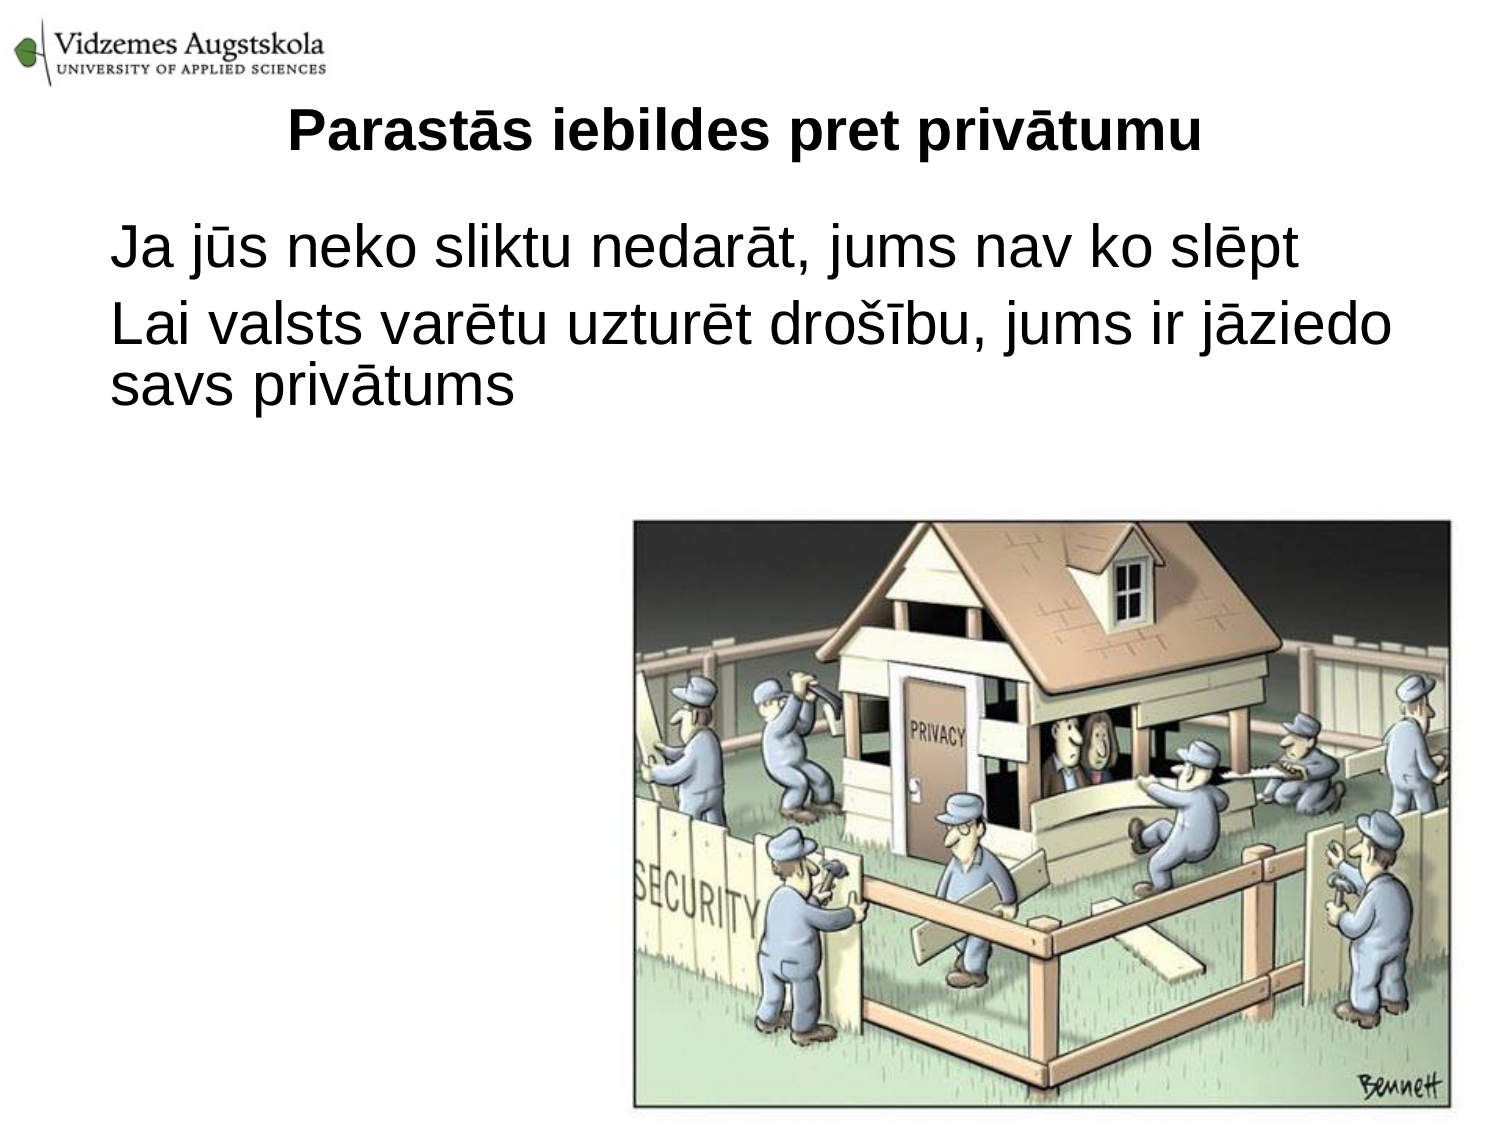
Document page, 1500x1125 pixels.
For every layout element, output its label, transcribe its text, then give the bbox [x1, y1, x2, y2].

list Ja jūs neko sliktu nedarāt, jums nav ko slēpt Lai valsts varētu uzturēt drošību, jums ir jāziedo savs privātums [74, 214, 1424, 1004]
title Parastās iebildes pret privātumu [85, 87, 1372, 177]
picture [5, 2, 334, 102]
picture [620, 507, 1465, 1122]
